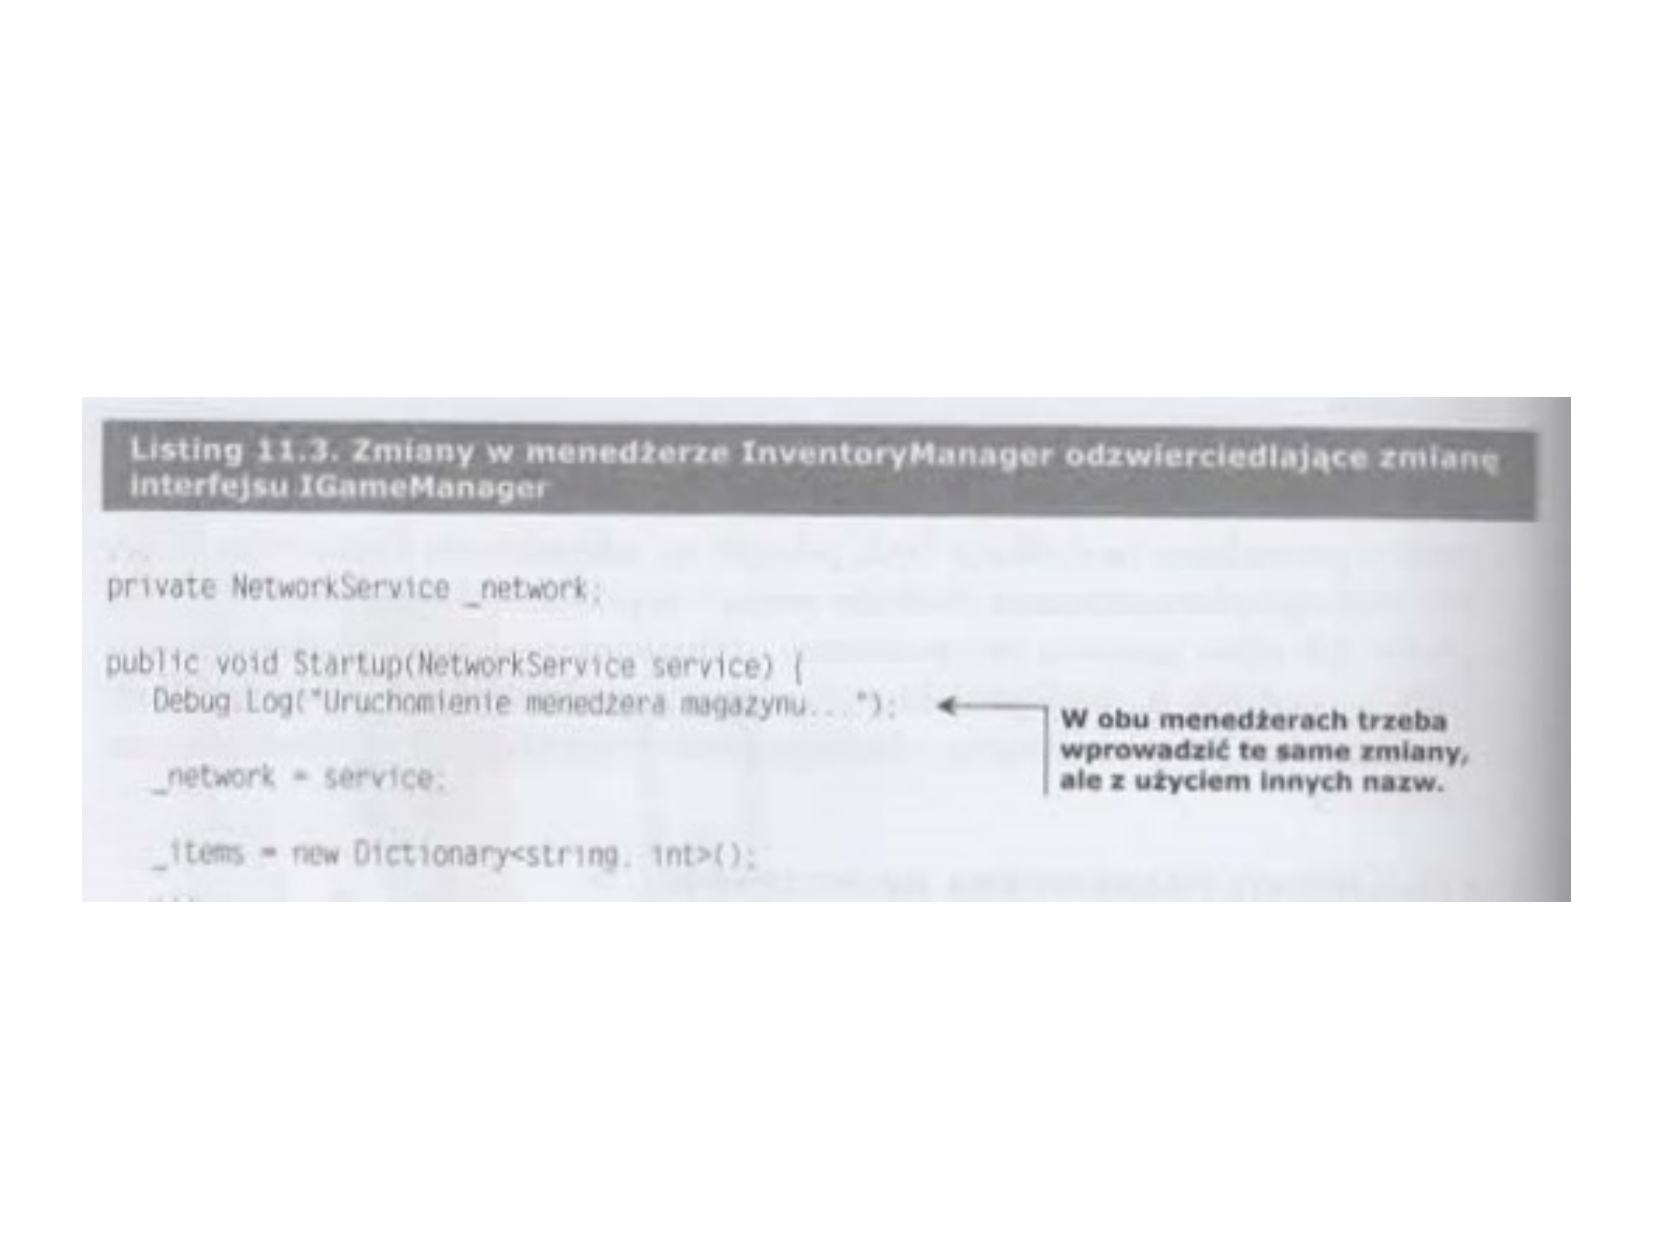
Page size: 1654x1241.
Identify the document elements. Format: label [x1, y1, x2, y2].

picture [82, 397, 1571, 903]
